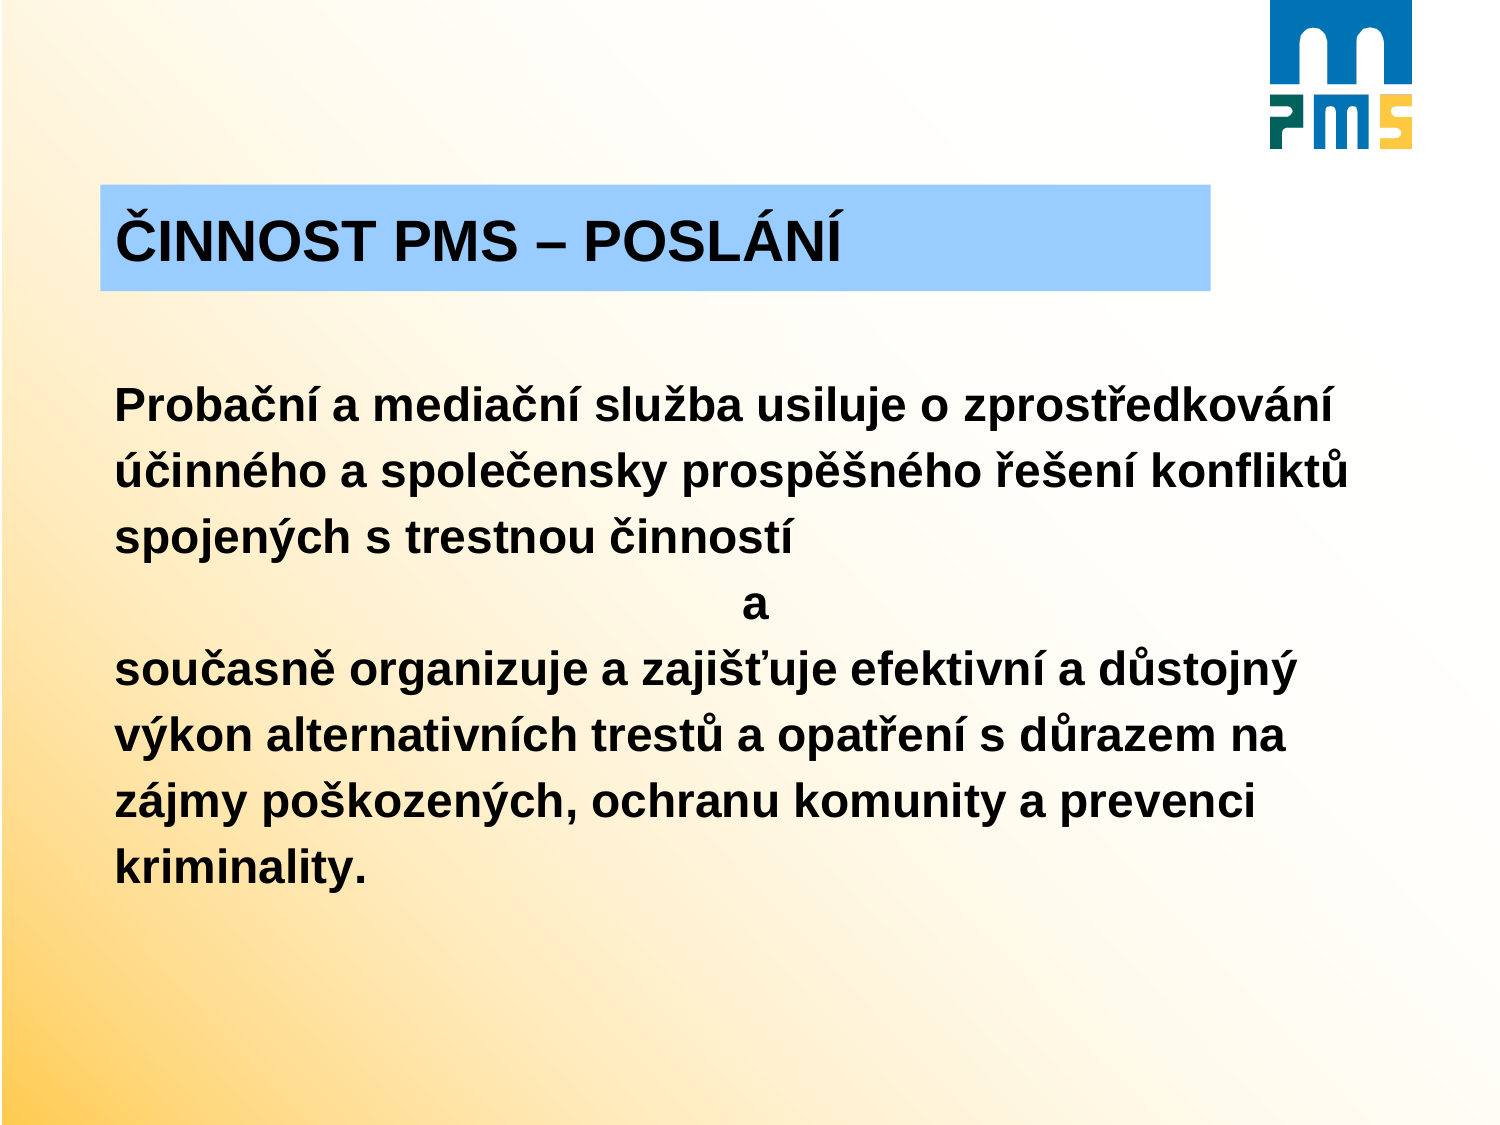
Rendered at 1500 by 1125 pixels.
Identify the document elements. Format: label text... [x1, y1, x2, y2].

picture [2, 0, 1500, 1125]
text_box Probační a mediační služba usiluje o zprostředkování účinného a společensky prospěšného řešení konfliktů spojených s trestnou činností a současně organizuje a zajišťuje efektivní a důstojný výkon alternativních trestů a opatření s důrazem na zájmy poškozených, ochranu komunity a prevenci kriminality. [100, 302, 1412, 1000]
title ČINNOST PMS – POSLÁNÍ [100, 184, 1211, 292]
